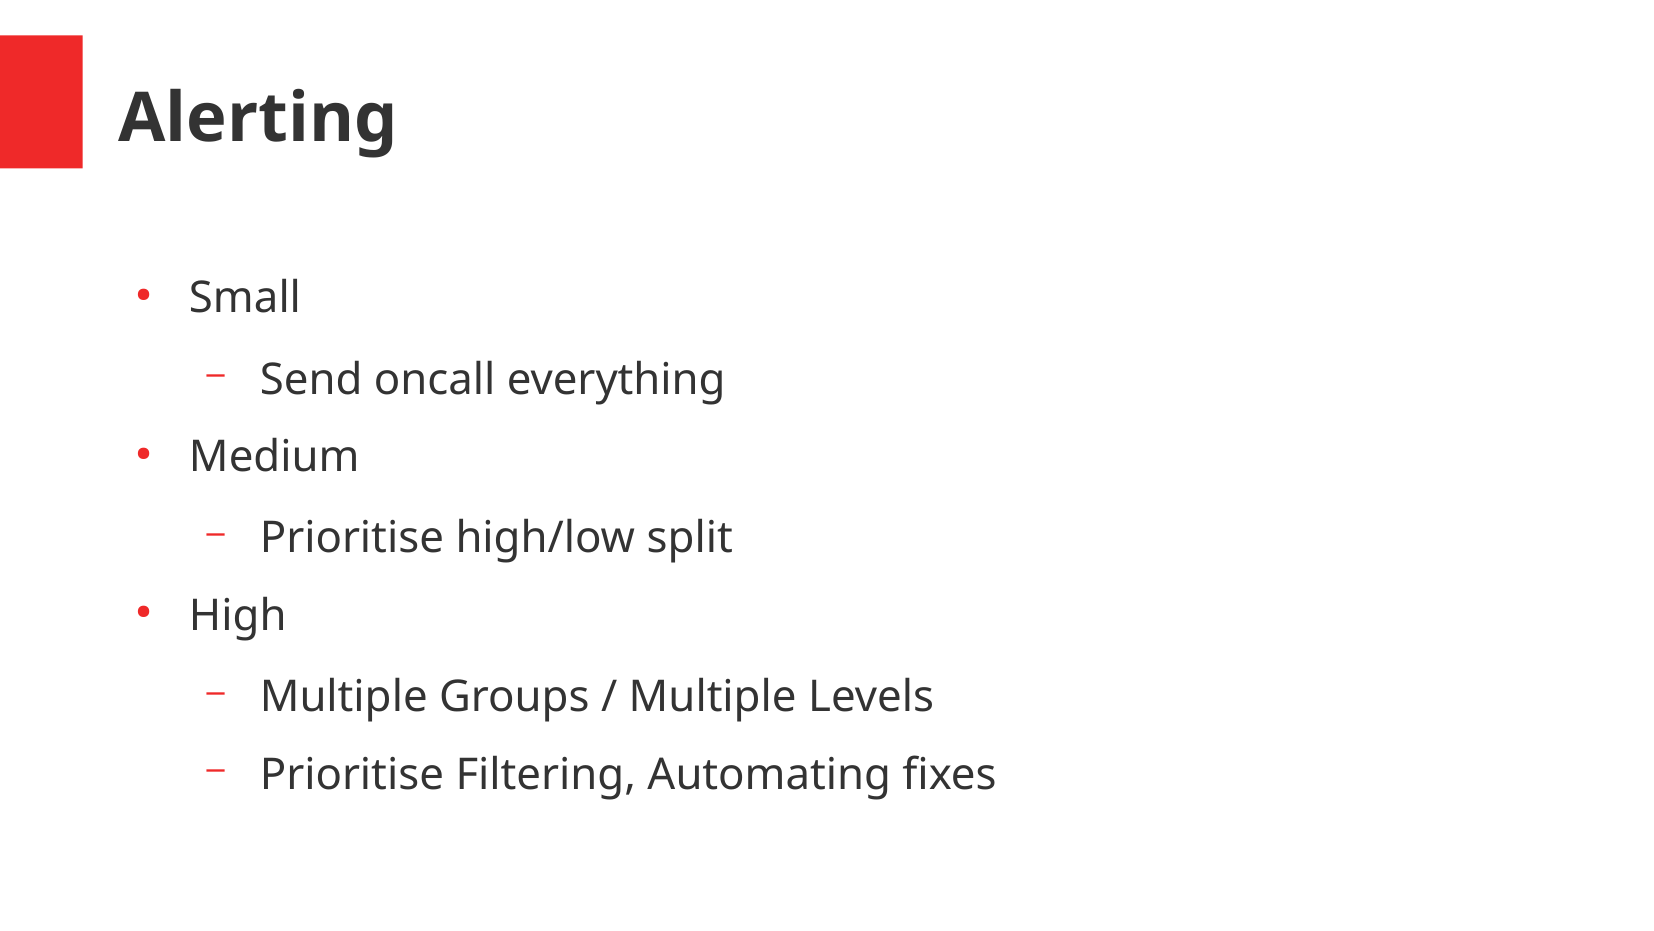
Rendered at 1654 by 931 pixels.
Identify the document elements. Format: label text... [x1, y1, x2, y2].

list Small Send oncall everything Medium Prioritise high/low split High Multiple Groups / Multiple Levels Prioritise Filtering, Automating fixes [118, 265, 1536, 806]
title Alerting [118, 37, 1571, 193]
